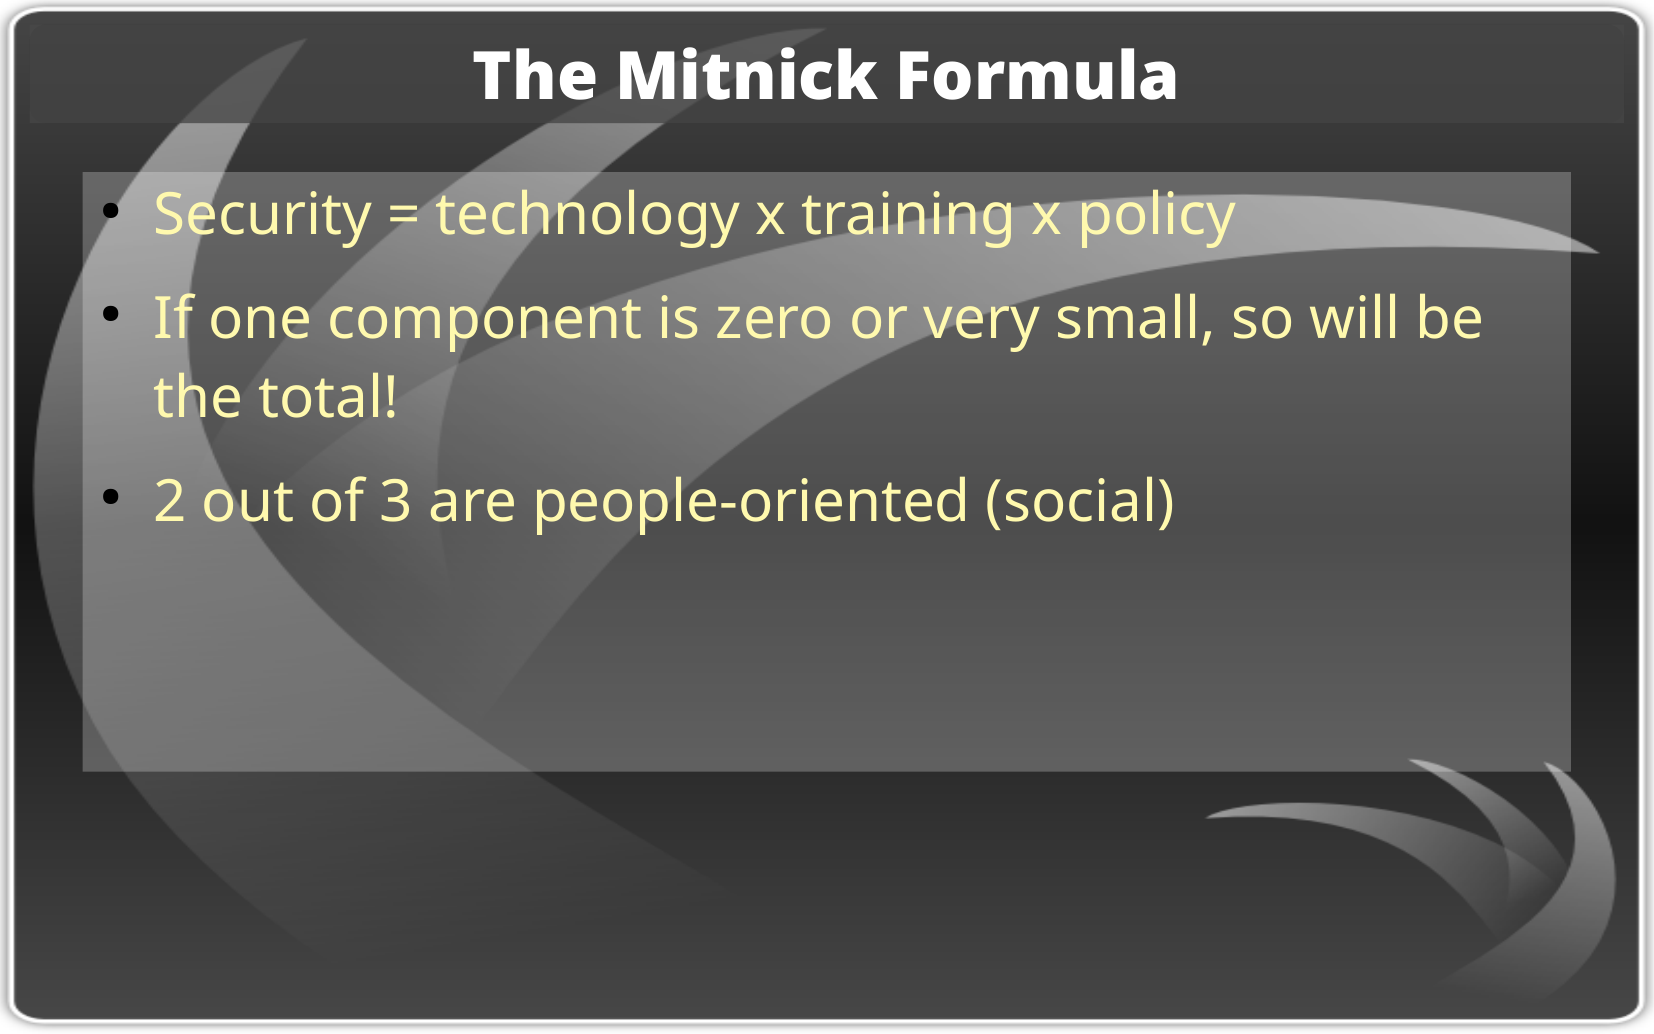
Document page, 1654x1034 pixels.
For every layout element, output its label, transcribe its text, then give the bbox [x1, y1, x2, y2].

list Security = technology x training x policy If one component is zero or very small, so will be the total! 2 out of 3 are people-oriented (social) [82, 172, 1571, 772]
picture [0, 0, 1654, 1034]
title The Mitnick Formula [29, 24, 1625, 124]
